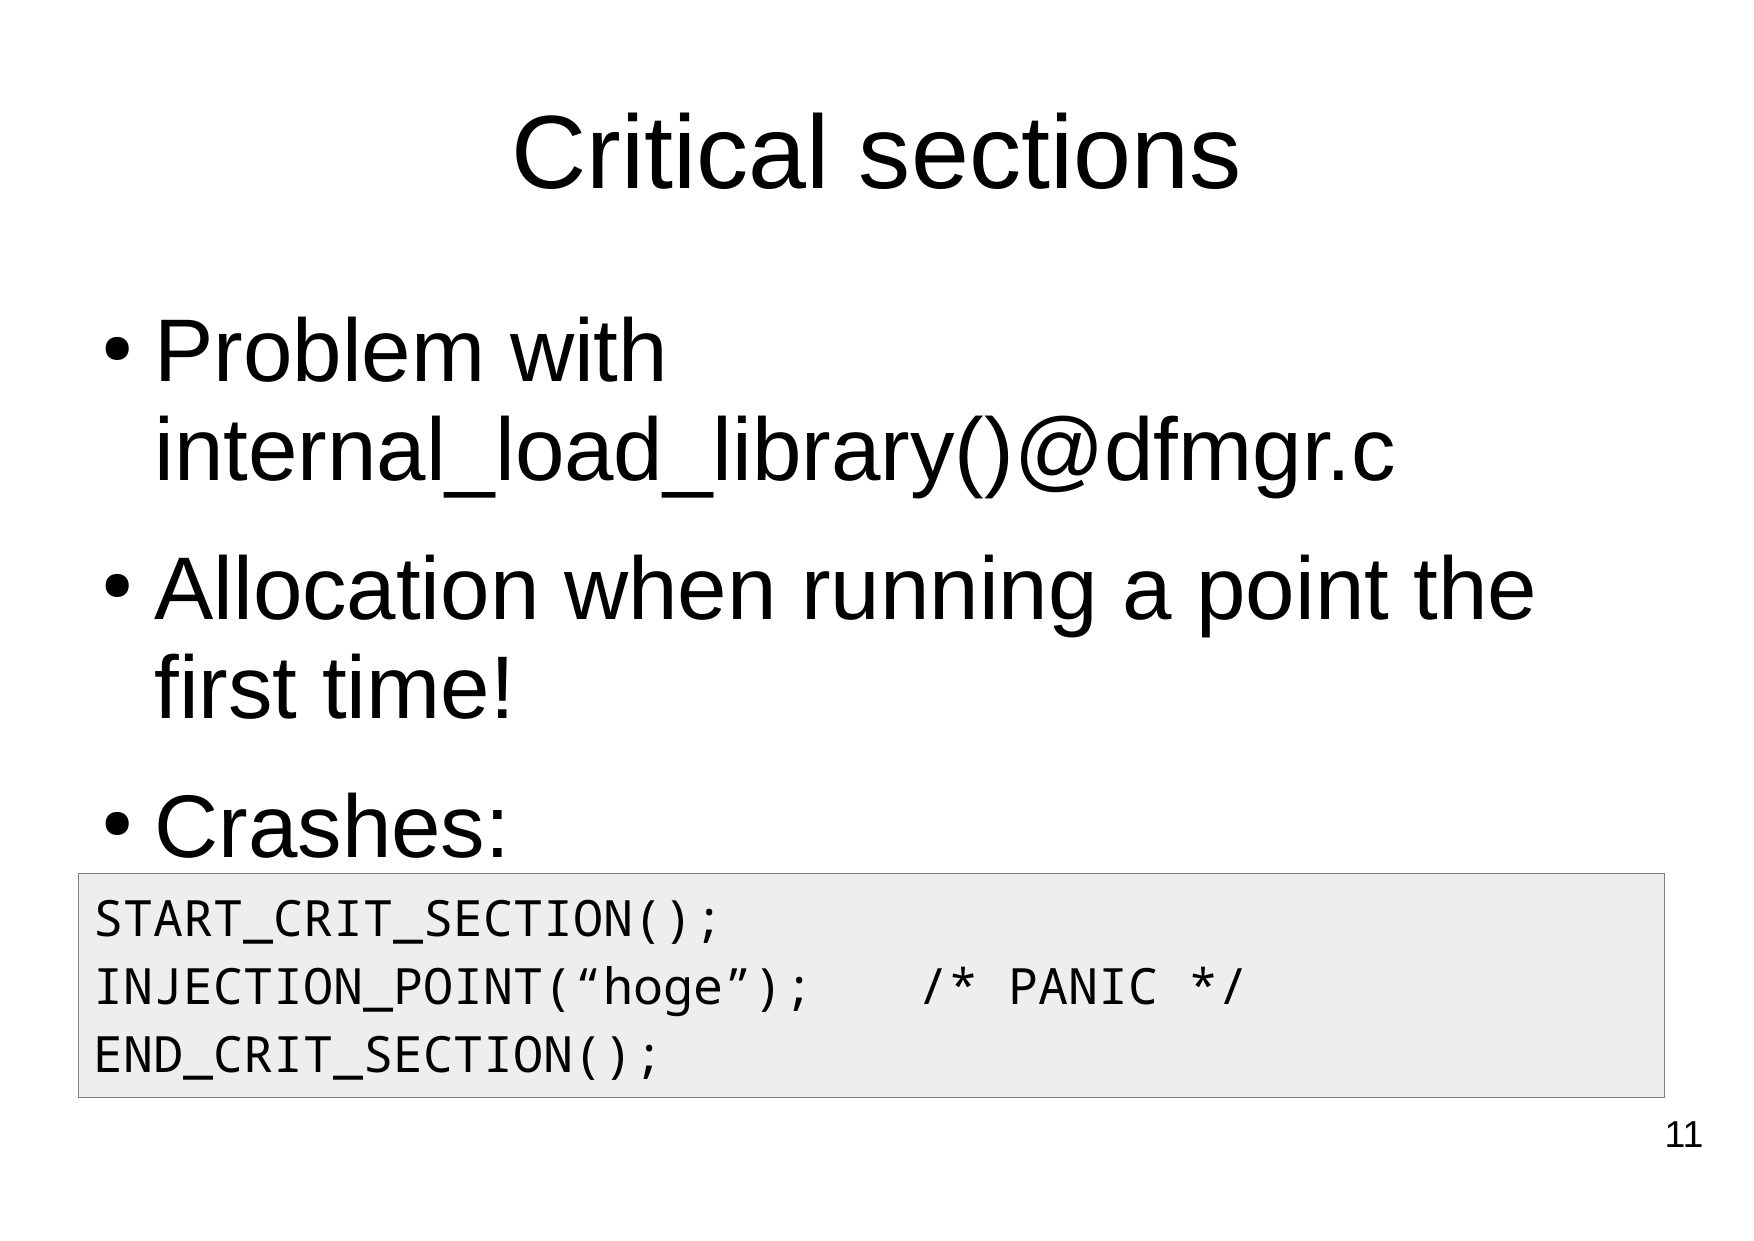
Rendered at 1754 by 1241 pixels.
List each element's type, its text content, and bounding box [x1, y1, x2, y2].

text_box START_CRIT_SECTION(); INJECTION_POINT(“hoge”); /* PANIC */ END_CRIT_SECTION(); [78, 873, 1665, 1098]
title Critical sections [87, 49, 1667, 257]
text_box <number> [1447, 1106, 1719, 1201]
list Problem with internal_load_library()@dfmgr.c Allocation when running a point the first time! Crashes: [83, 300, 1662, 873]
